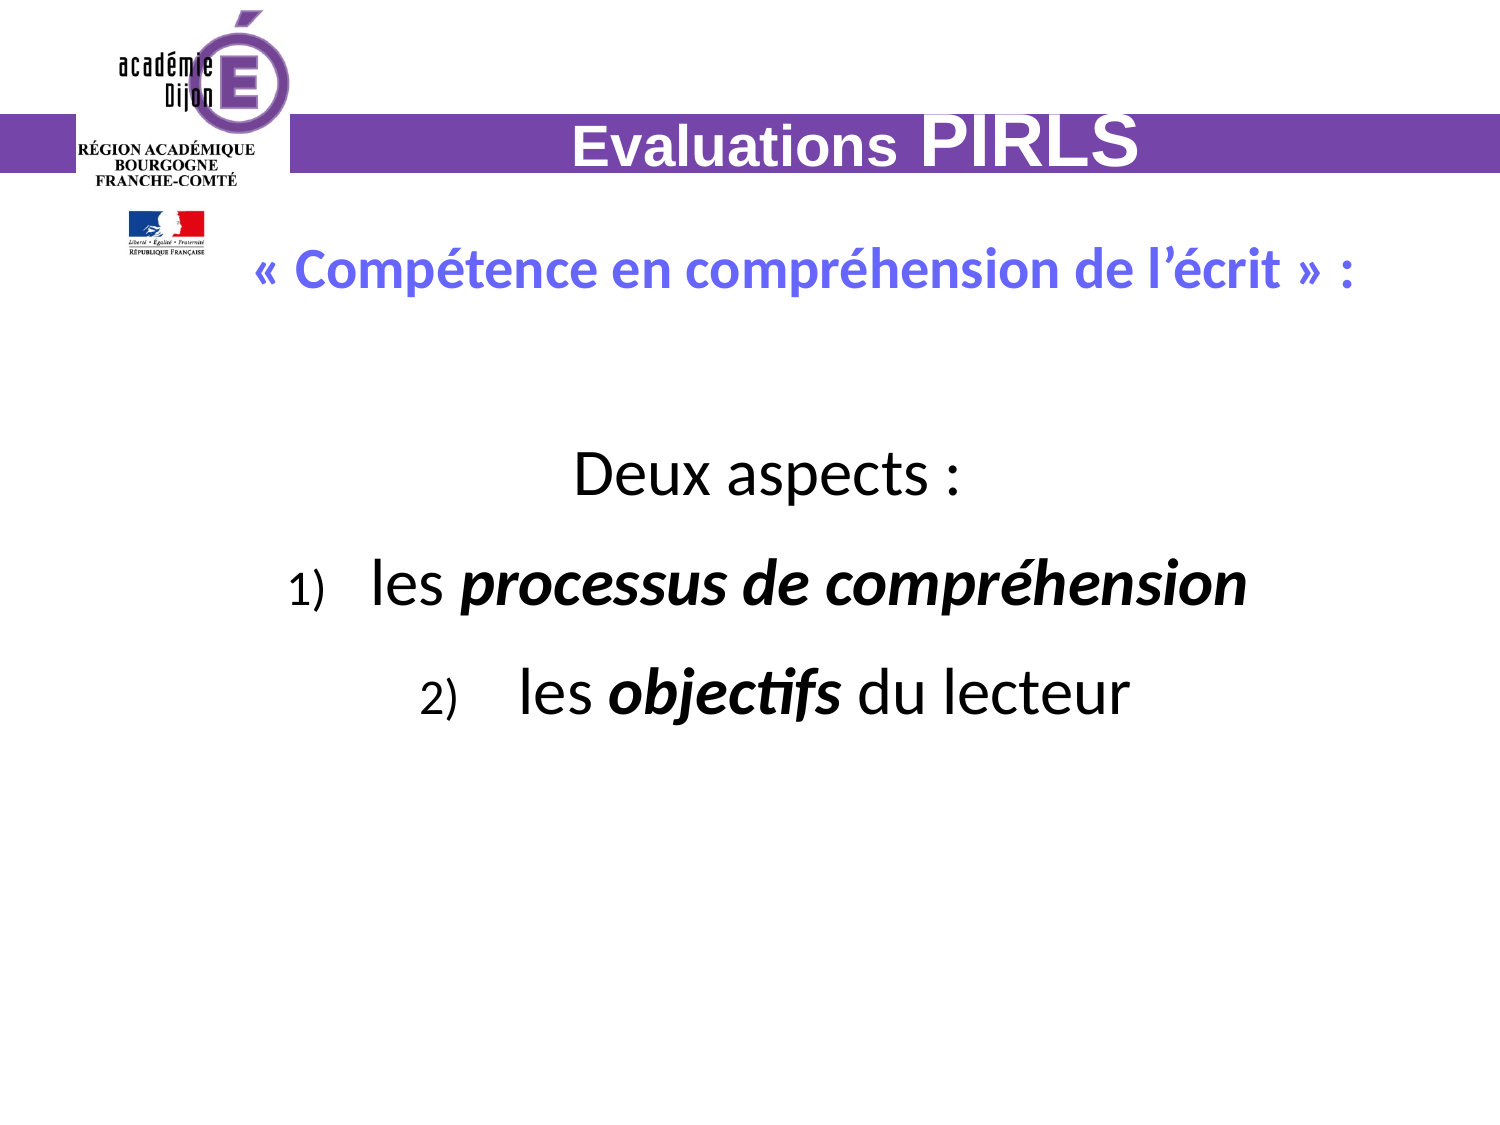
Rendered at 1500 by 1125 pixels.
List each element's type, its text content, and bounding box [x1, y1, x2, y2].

list « Compétence en compréhension de l’écrit » : Deux aspects : les processus de compréhension les objectifs du lecteur [100, 230, 1451, 973]
title Evaluations PIRLS [507, 42, 1205, 230]
picture [76, 8, 290, 256]
